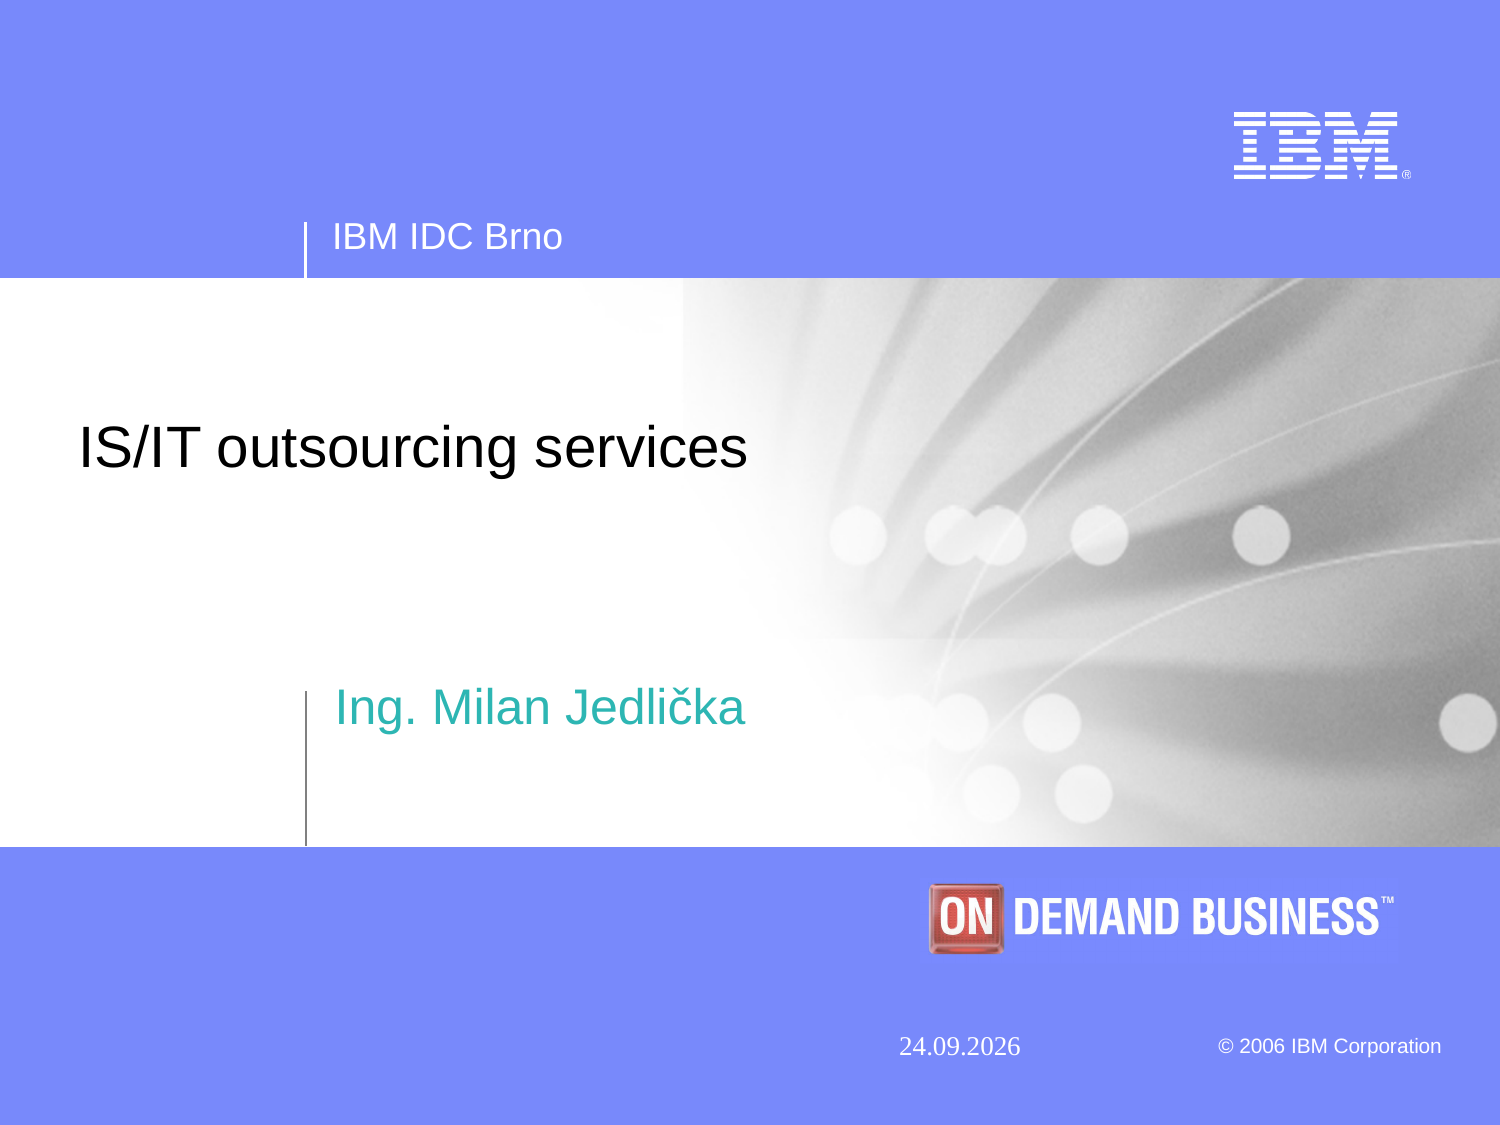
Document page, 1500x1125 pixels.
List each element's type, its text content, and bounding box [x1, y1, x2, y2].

picture [1234, 112, 1421, 192]
picture [0, 278, 1500, 847]
picture [920, 878, 1399, 964]
subtitle Ing. Milan Jedlička [319, 673, 1370, 838]
title IS/IT outsourcing services [64, 409, 1369, 651]
